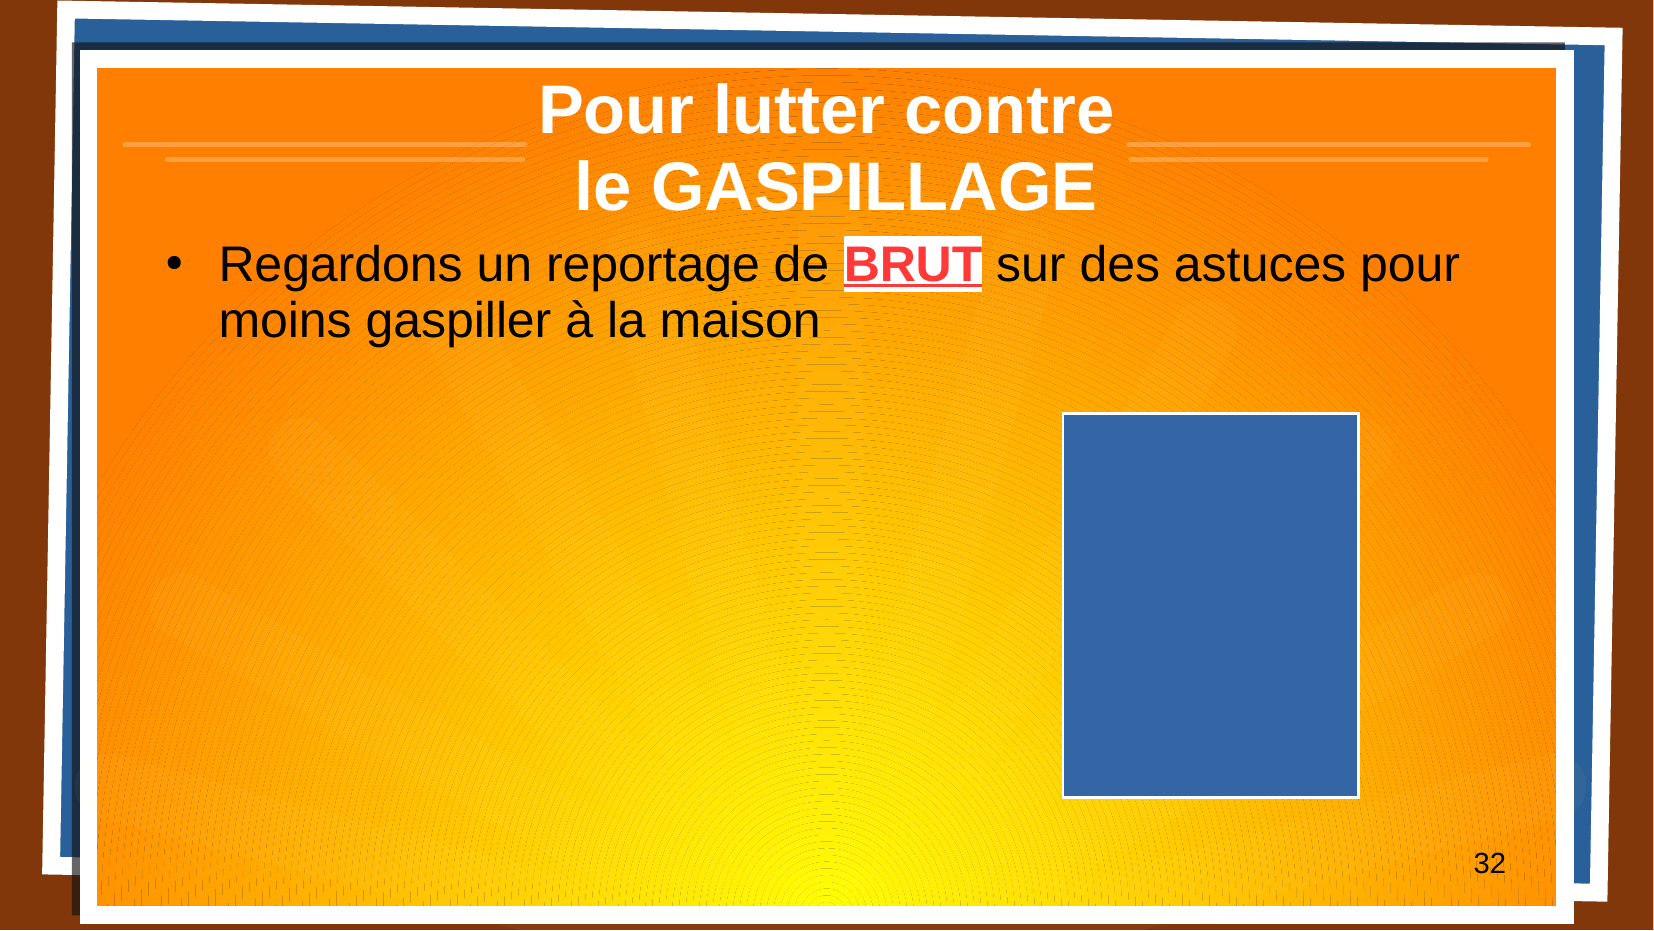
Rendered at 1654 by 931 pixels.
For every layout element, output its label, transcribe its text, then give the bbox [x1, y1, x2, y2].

title Pour lutter contre le GASPILLAGE [531, 70, 1123, 225]
list Regardons un reportage de BRUT sur des astuces pour moins gaspiller à la maison [147, 236, 1506, 827]
text_box [1062, 413, 1359, 798]
